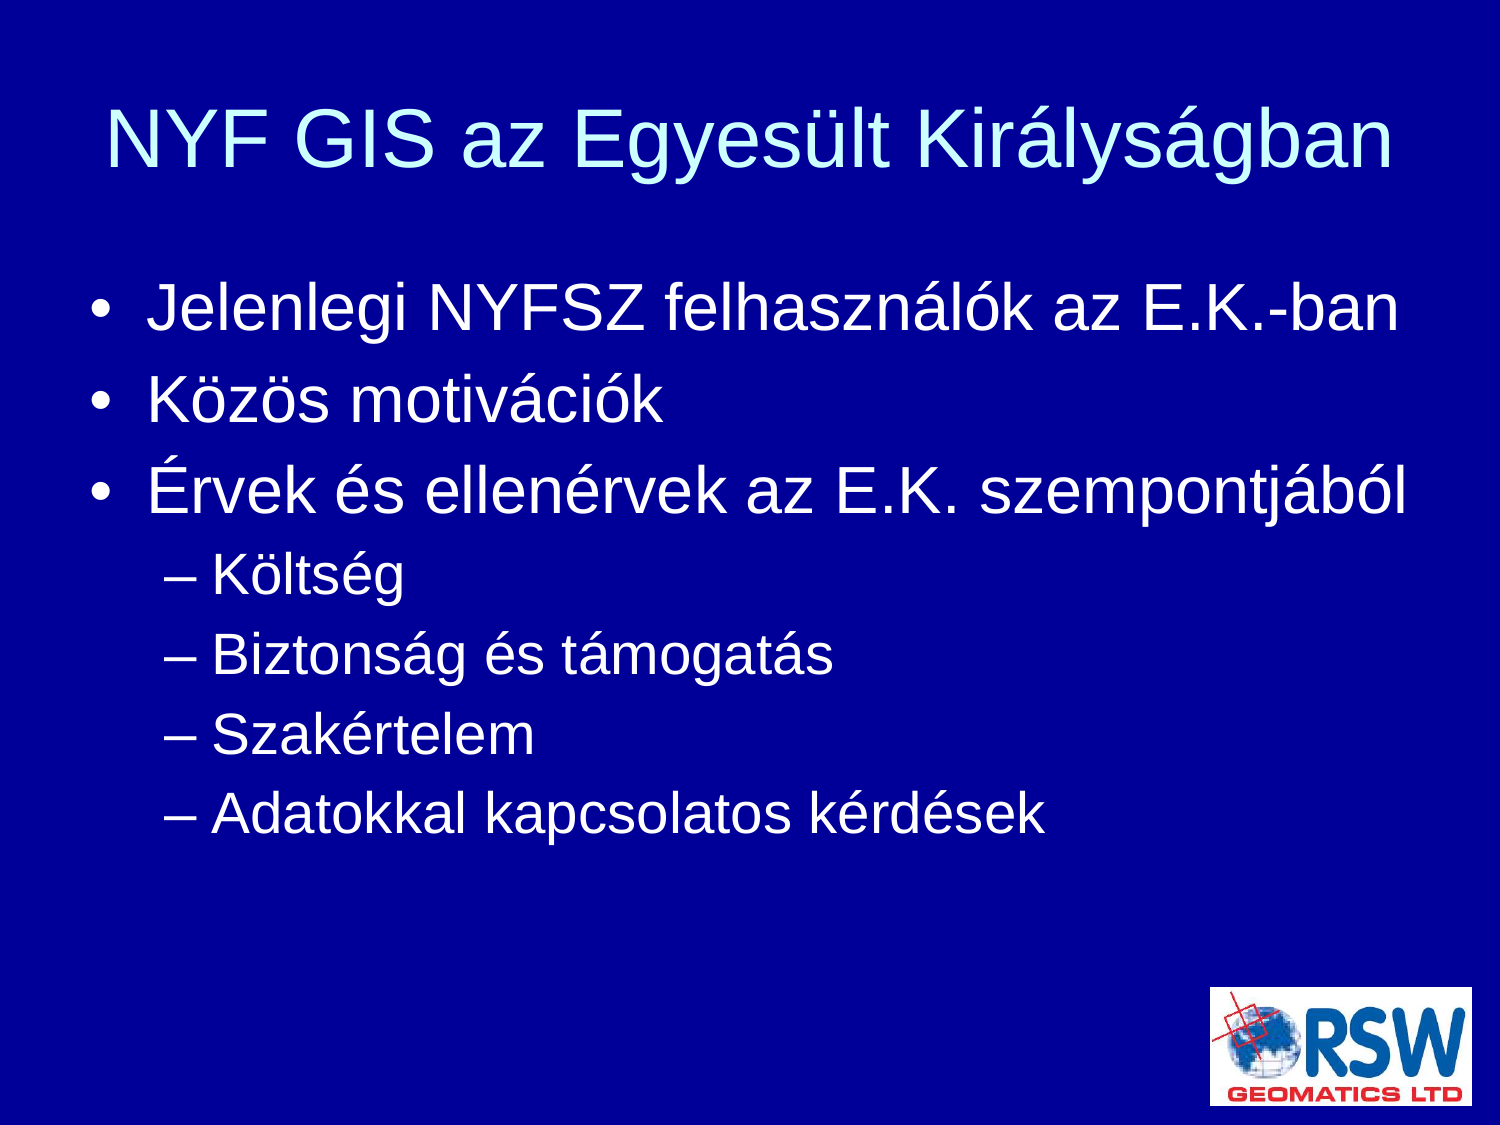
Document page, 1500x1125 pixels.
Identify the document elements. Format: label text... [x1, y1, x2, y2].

list Jelenlegi NYFSZ felhasználók az E.K.-ban Közös motivációk Érvek és ellenérvek az E.K. szempontjából Költség Biztonság és támogatás Szakértelem Adatokkal kapcsolatos kérdések [75, 262, 1426, 1005]
title NYF GIS az Egyesült Királyságban [75, 45, 1426, 233]
picture [1210, 987, 1472, 1106]
